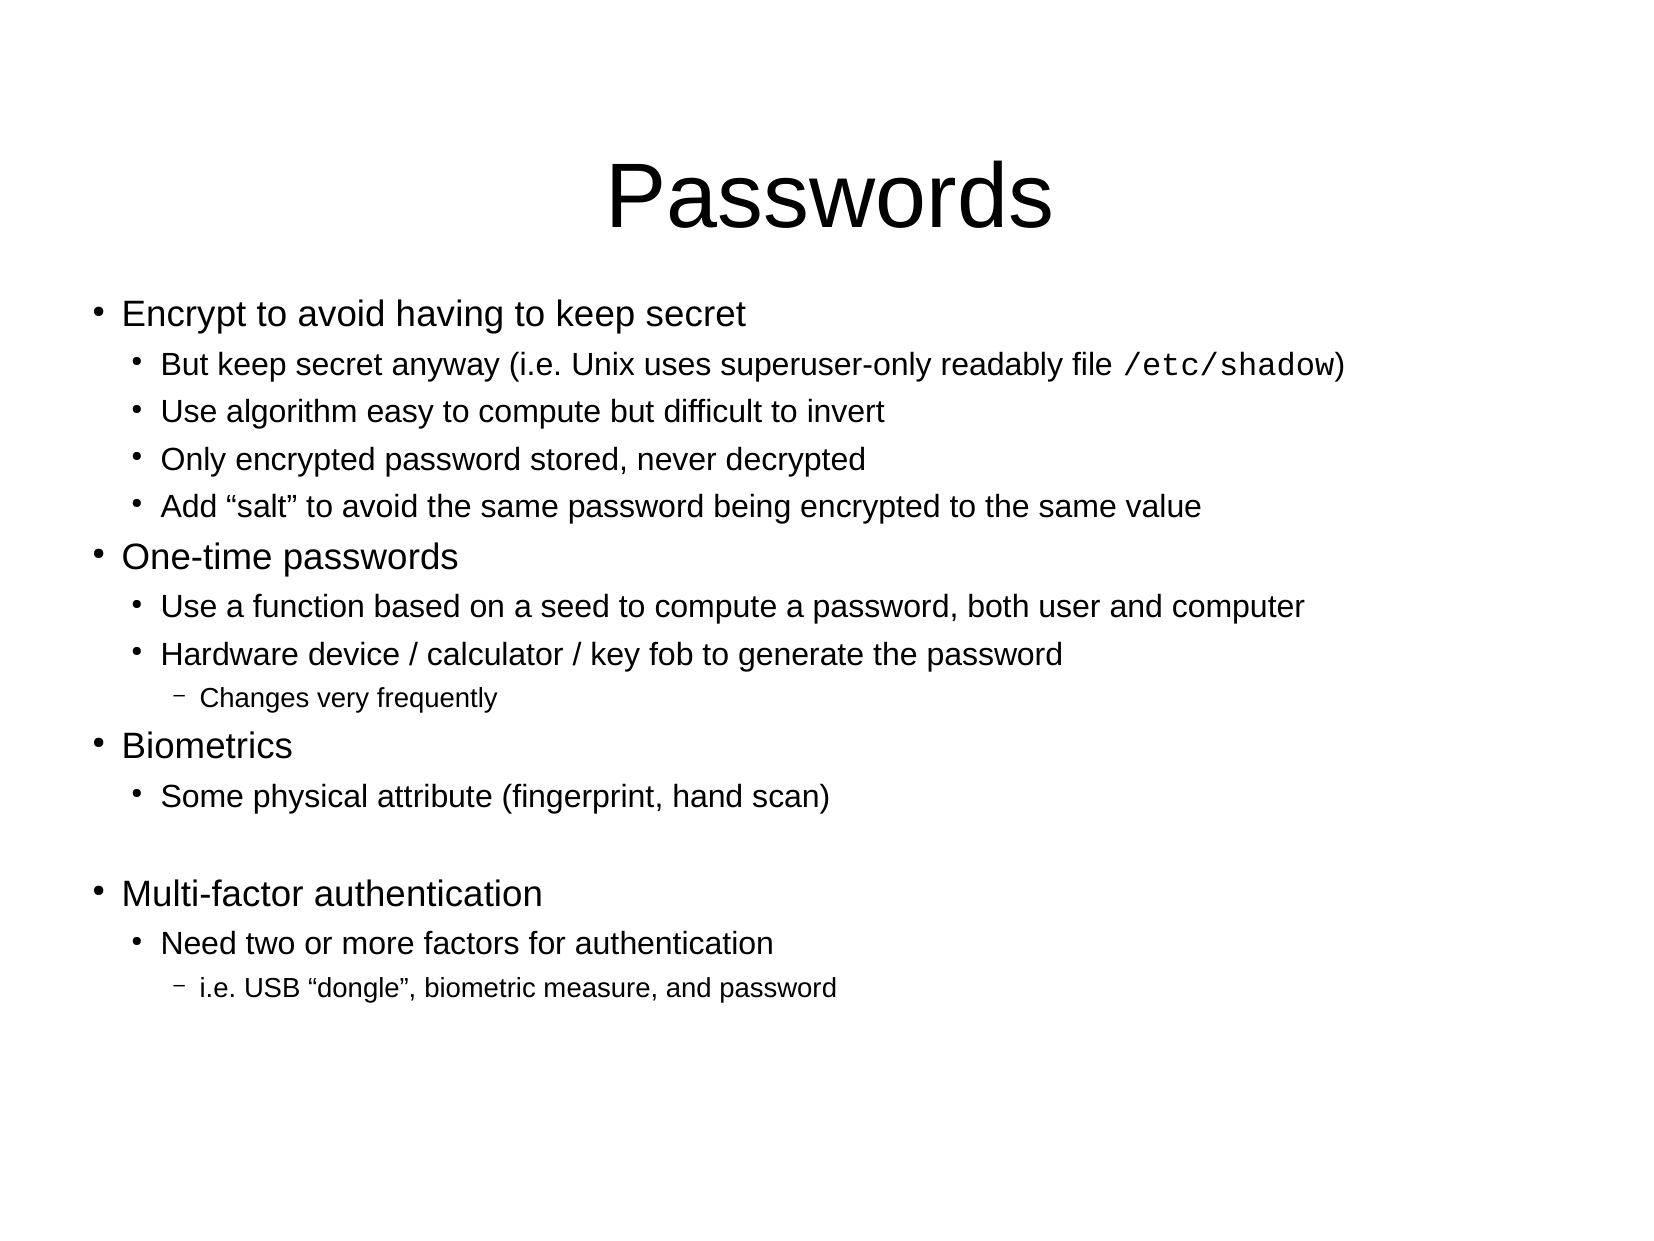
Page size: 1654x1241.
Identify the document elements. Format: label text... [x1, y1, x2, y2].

title Passwords [82, 49, 1571, 257]
list Encrypt to avoid having to keep secret But keep secret anyway (i.e. Unix uses superuser-only readably file /etc/shadow) Use algorithm easy to compute but difficult to invert Only encrypted password stored, never decrypted Add “salt” to avoid the same password being encrypted to the same value One-time passwords Use a function based on a seed to compute a password, both user and computer Hardware device / calculator / key fob to generate the password Changes very frequently Biometrics Some physical attribute (fingerprint, hand scan) Multi-factor authentication Need two or more factors for authentication i.e. USB “dongle”, biometric measure, and password [82, 290, 1571, 1010]
